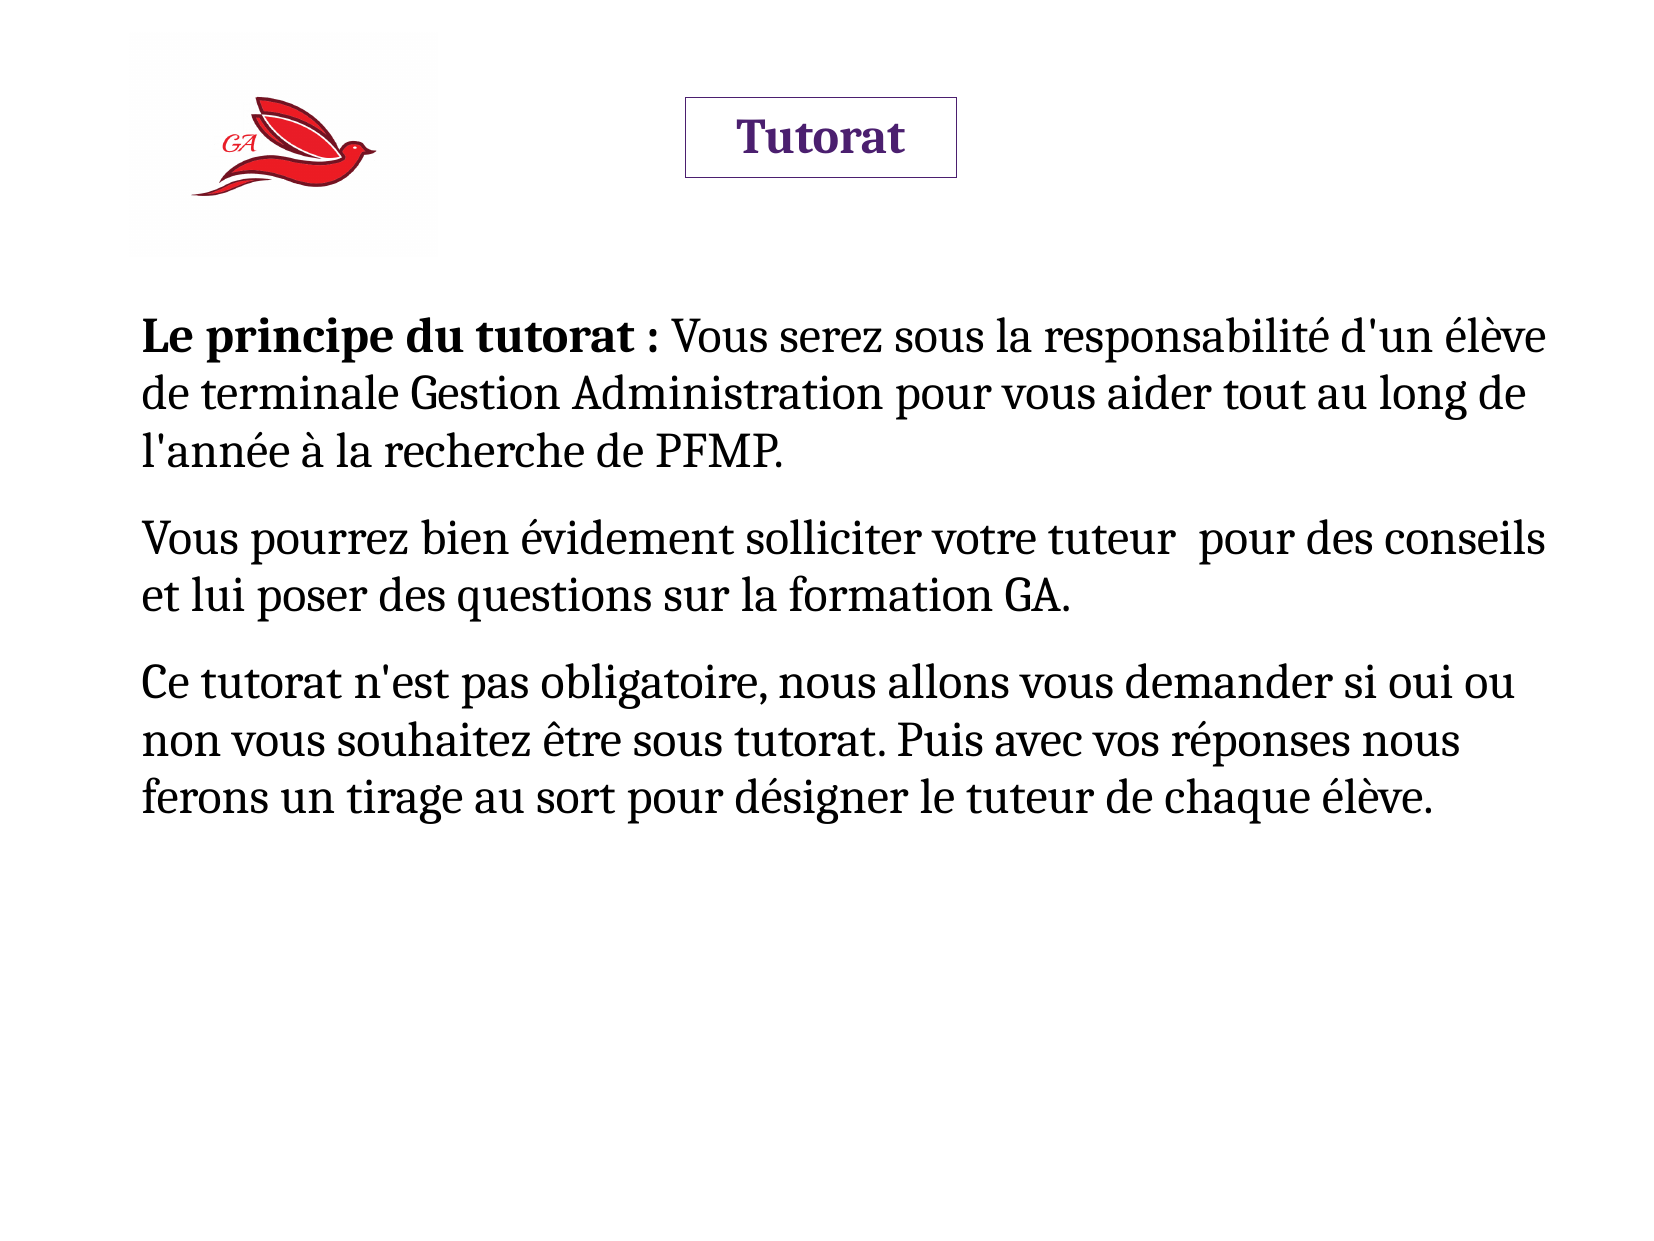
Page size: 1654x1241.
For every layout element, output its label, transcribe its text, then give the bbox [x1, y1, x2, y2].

title Tutorat [685, 97, 957, 178]
list Le principe du tutorat : Vous serez sous la responsabilité d'un élève de terminale Gestion Administration pour vous aider tout au long de l'année à la recherche de PFMP. Vous pourrez bien évidement solliciter votre tuteur pour des conseils et lui poser des questions sur la formation GA. Ce tutorat n'est pas obligatoire, nous allons vous demander si oui ou non vous souhaitez être sous tutorat. Puis avec vos réponses nous ferons un tirage au sort pour désigner le tuteur de chaque élève. [70, 307, 1595, 910]
picture [129, 32, 438, 257]
